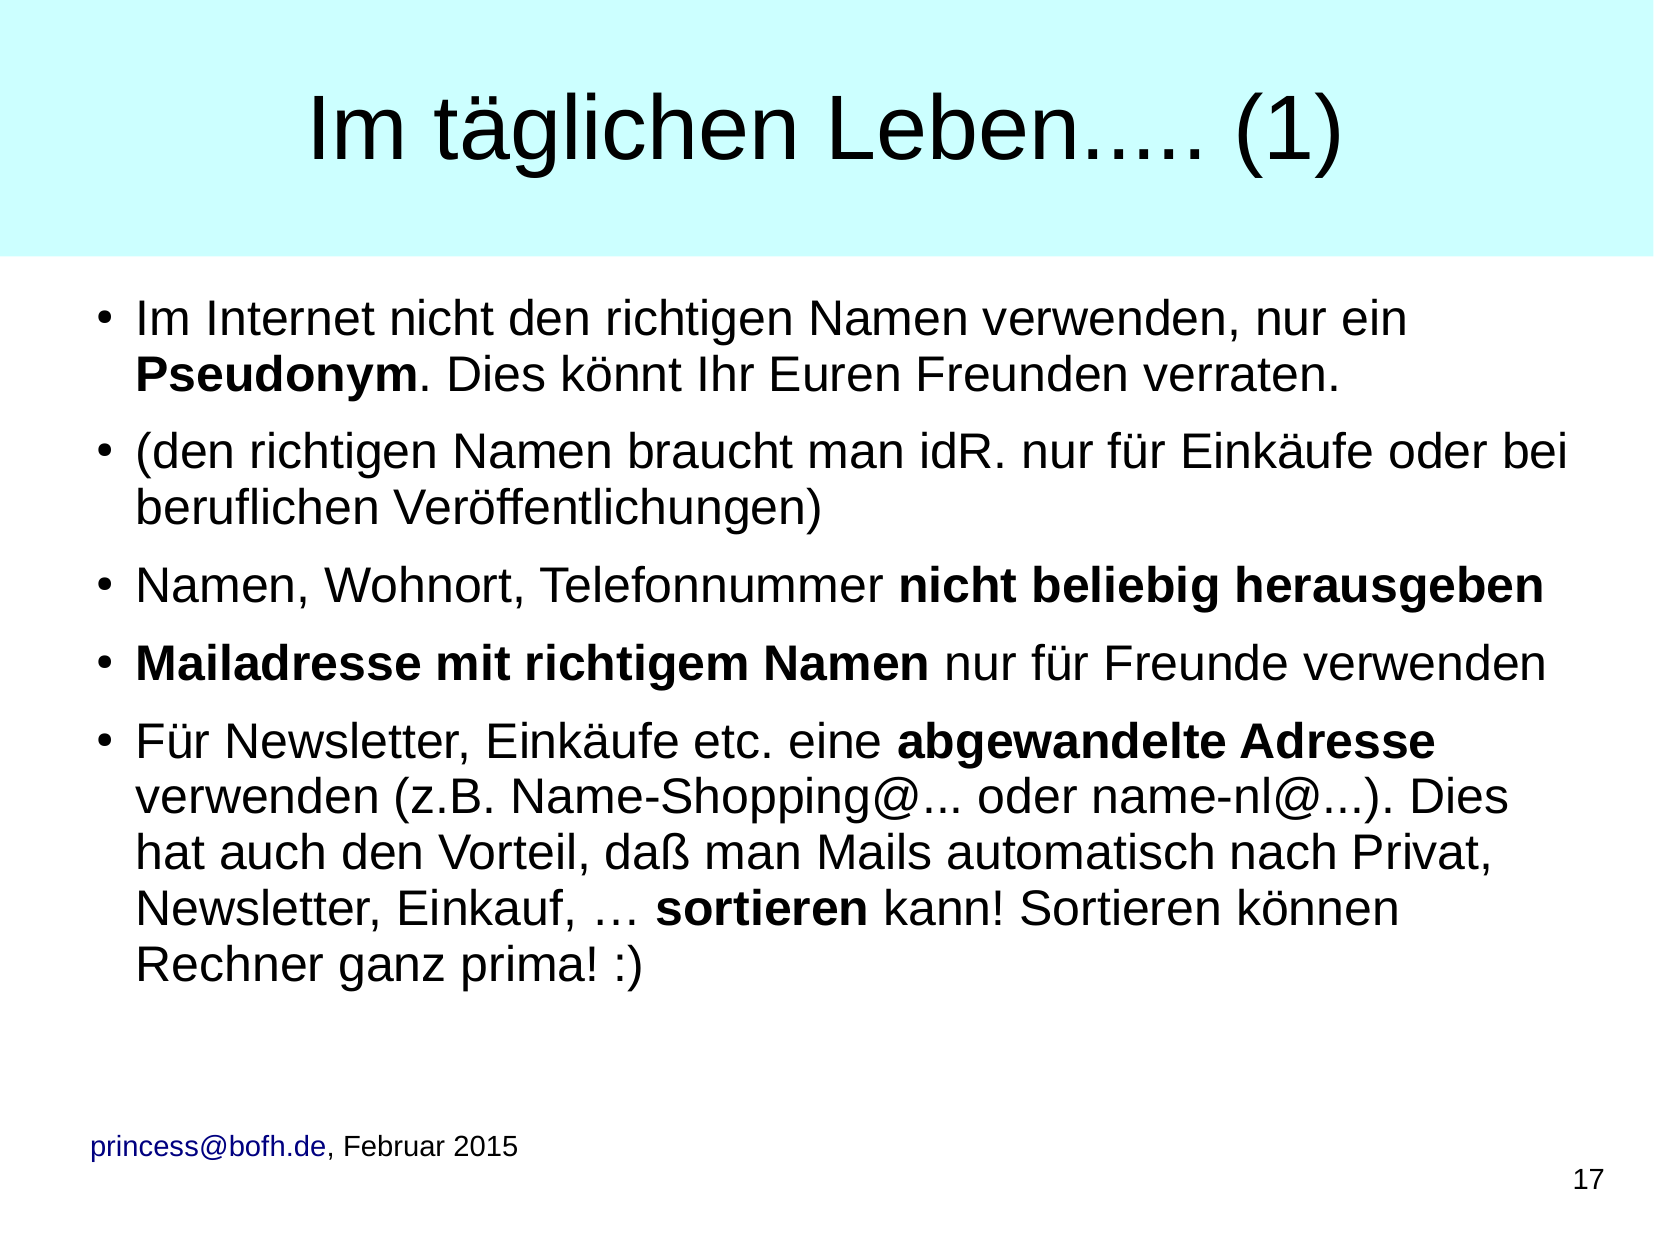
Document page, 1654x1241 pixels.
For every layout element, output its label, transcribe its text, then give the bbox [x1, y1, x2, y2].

list Im Internet nicht den richtigen Namen verwenden, nur ein Pseudonym. Dies könnt Ihr Euren Freunden verraten. (den richtigen Namen braucht man idR. nur für Einkäufe oder bei beruflichen Veröffentlichungen) Namen, Wohnort, Telefonnummer nicht beliebig herausgeben Mailadresse mit richtigem Namen nur für Freunde verwenden Für Newsletter, Einkäufe etc. eine abgewandelte Adresse verwenden (z.B. Name-Shopping@... oder name-nl@...). Dies hat auch den Vorteil, daß man Mails automatisch nach Privat, Newsletter, Einkauf, … sortieren kann! Sortieren können Rechner ganz prima! :) [82, 290, 1571, 1010]
title Im täglichen Leben..... (1) [0, 0, 1654, 257]
